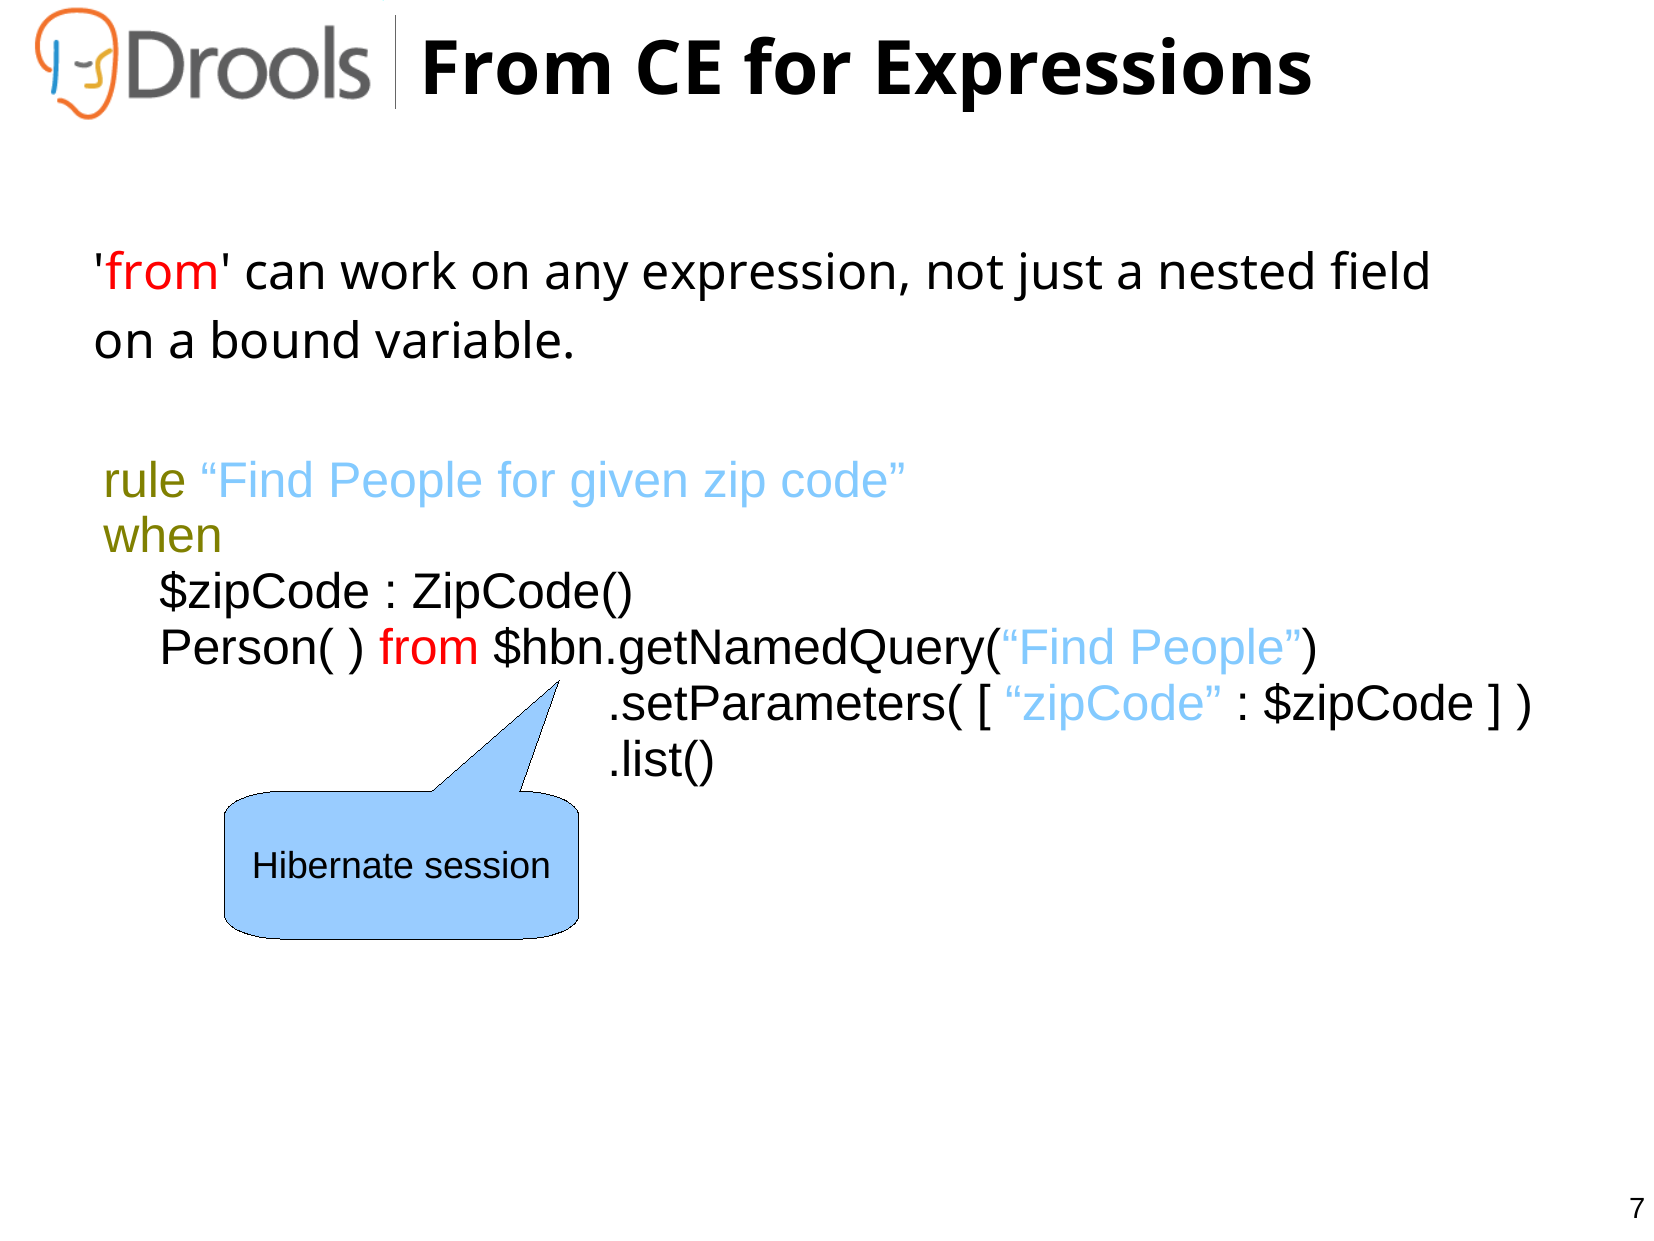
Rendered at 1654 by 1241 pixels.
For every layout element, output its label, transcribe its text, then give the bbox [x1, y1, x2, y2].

title From CE for Expressions [419, 12, 1630, 119]
text_box rule “Find People for given zip code” when $zipCode : ZipCode() Person( ) from $hbn.getNamedQuery(“Find People”) .setParameters( [ “zipCode” : $zipCode ] ) .list() [88, 444, 1625, 794]
text_box Hibernate session [224, 680, 579, 940]
list 'from' can work on any expression, not just a nested field on a bound variable. [93, 236, 1506, 348]
picture [29, 0, 384, 126]
